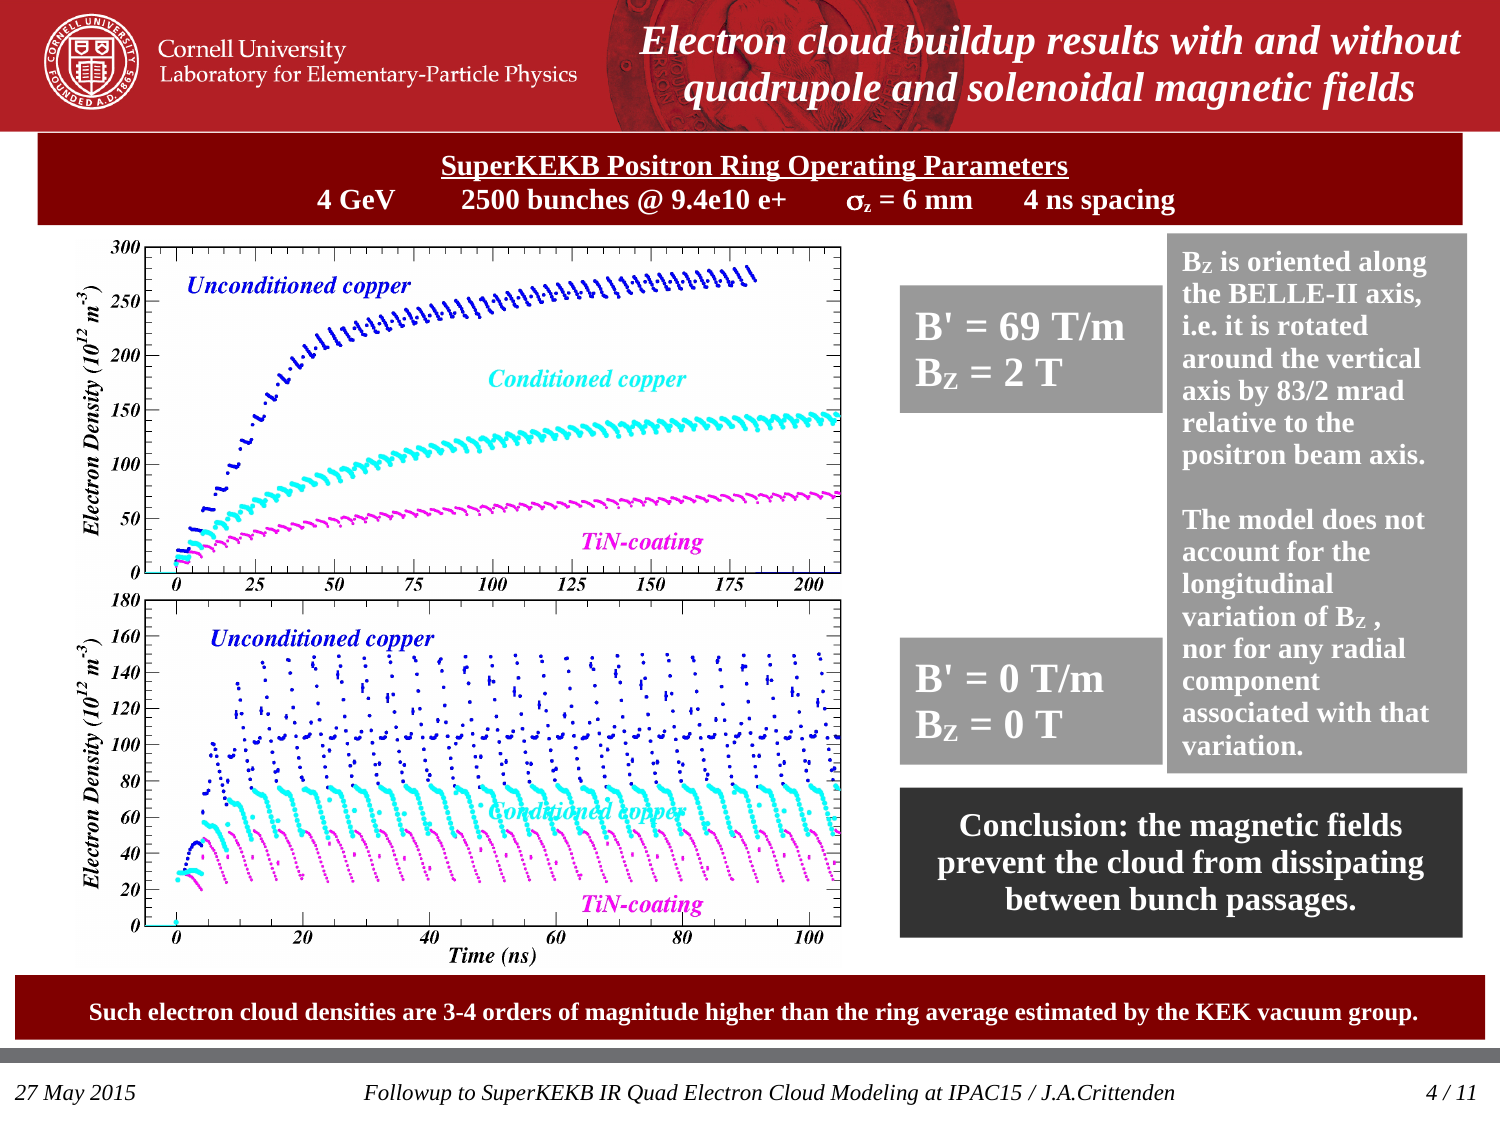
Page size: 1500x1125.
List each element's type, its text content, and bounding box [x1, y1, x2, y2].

text_box BZ is oriented along the BELLE-II axis, i.e. it is rotated around the vertical axis by 83/2 mrad relative to the positron beam axis. The model does not account for the longitudinal variation of BZ , nor for any radial component associated with that variation. [1167, 233, 1468, 774]
picture [75, 239, 842, 968]
picture [0, 0, 1500, 132]
text_box Conclusion: the magnetic fields prevent the cloud from dissipating between bunch passages. [899, 787, 1463, 938]
text_box B' = 69 T/m BZ = 2 T [899, 285, 1163, 413]
text_box SuperKEKB Positron Ring Operating Parameters 4 GeV 2500 bunches @ 9.4e10 e+ sz = 6 mm 4 ns spacing [37, 132, 1463, 226]
text_box B' = 0 T/m BZ = 0 T [899, 637, 1163, 765]
text_box Such electron cloud densities are 3-4 orders of magnitude higher than the ring average estimated by the KEK vacuum group. [15, 975, 1486, 1040]
title Electron cloud buildup results with and without quadrupole and solenoidal magnetic fields [600, 7, 1500, 121]
